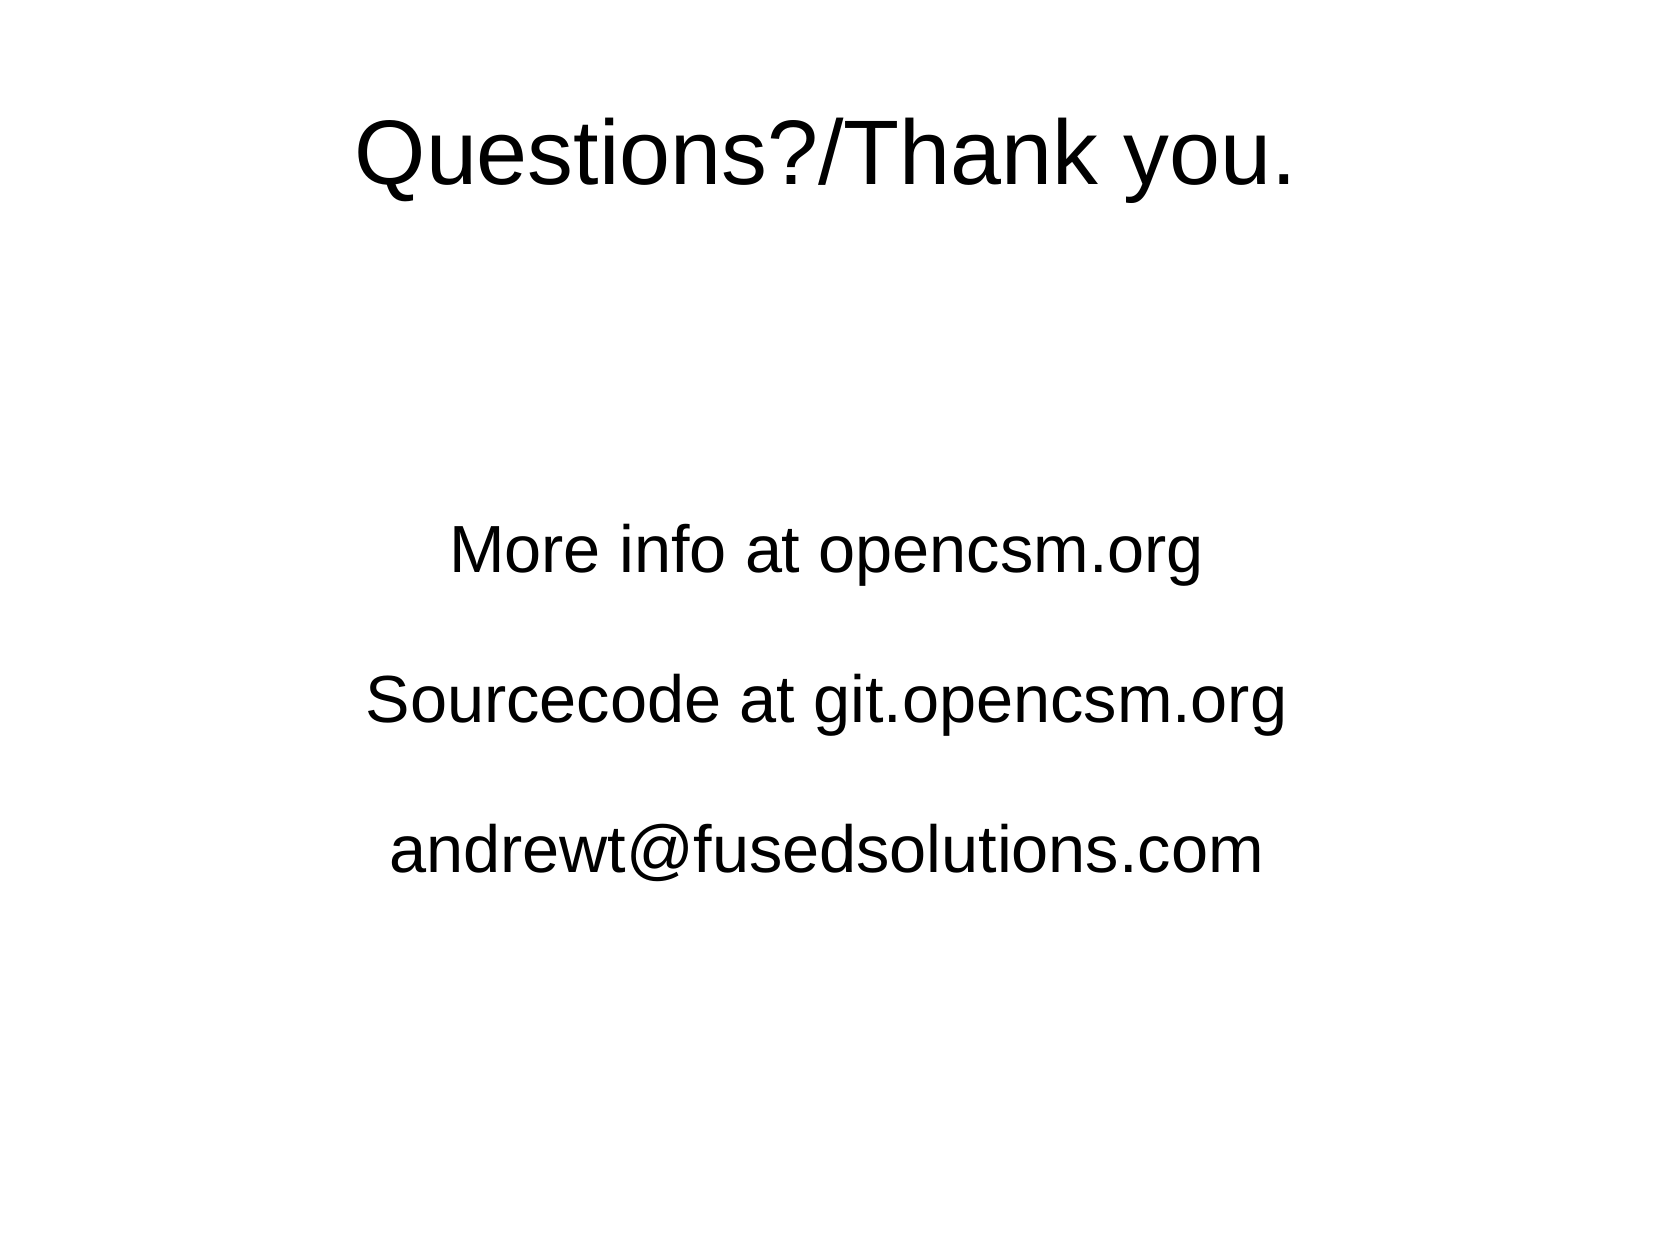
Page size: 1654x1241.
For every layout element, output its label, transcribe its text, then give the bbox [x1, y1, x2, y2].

title Questions?/Thank you. [82, 49, 1571, 257]
subtitle More info at opencsm.org Sourcecode at git.opencsm.org andrewt@fusedsolutions.com [82, 297, 1571, 1102]
